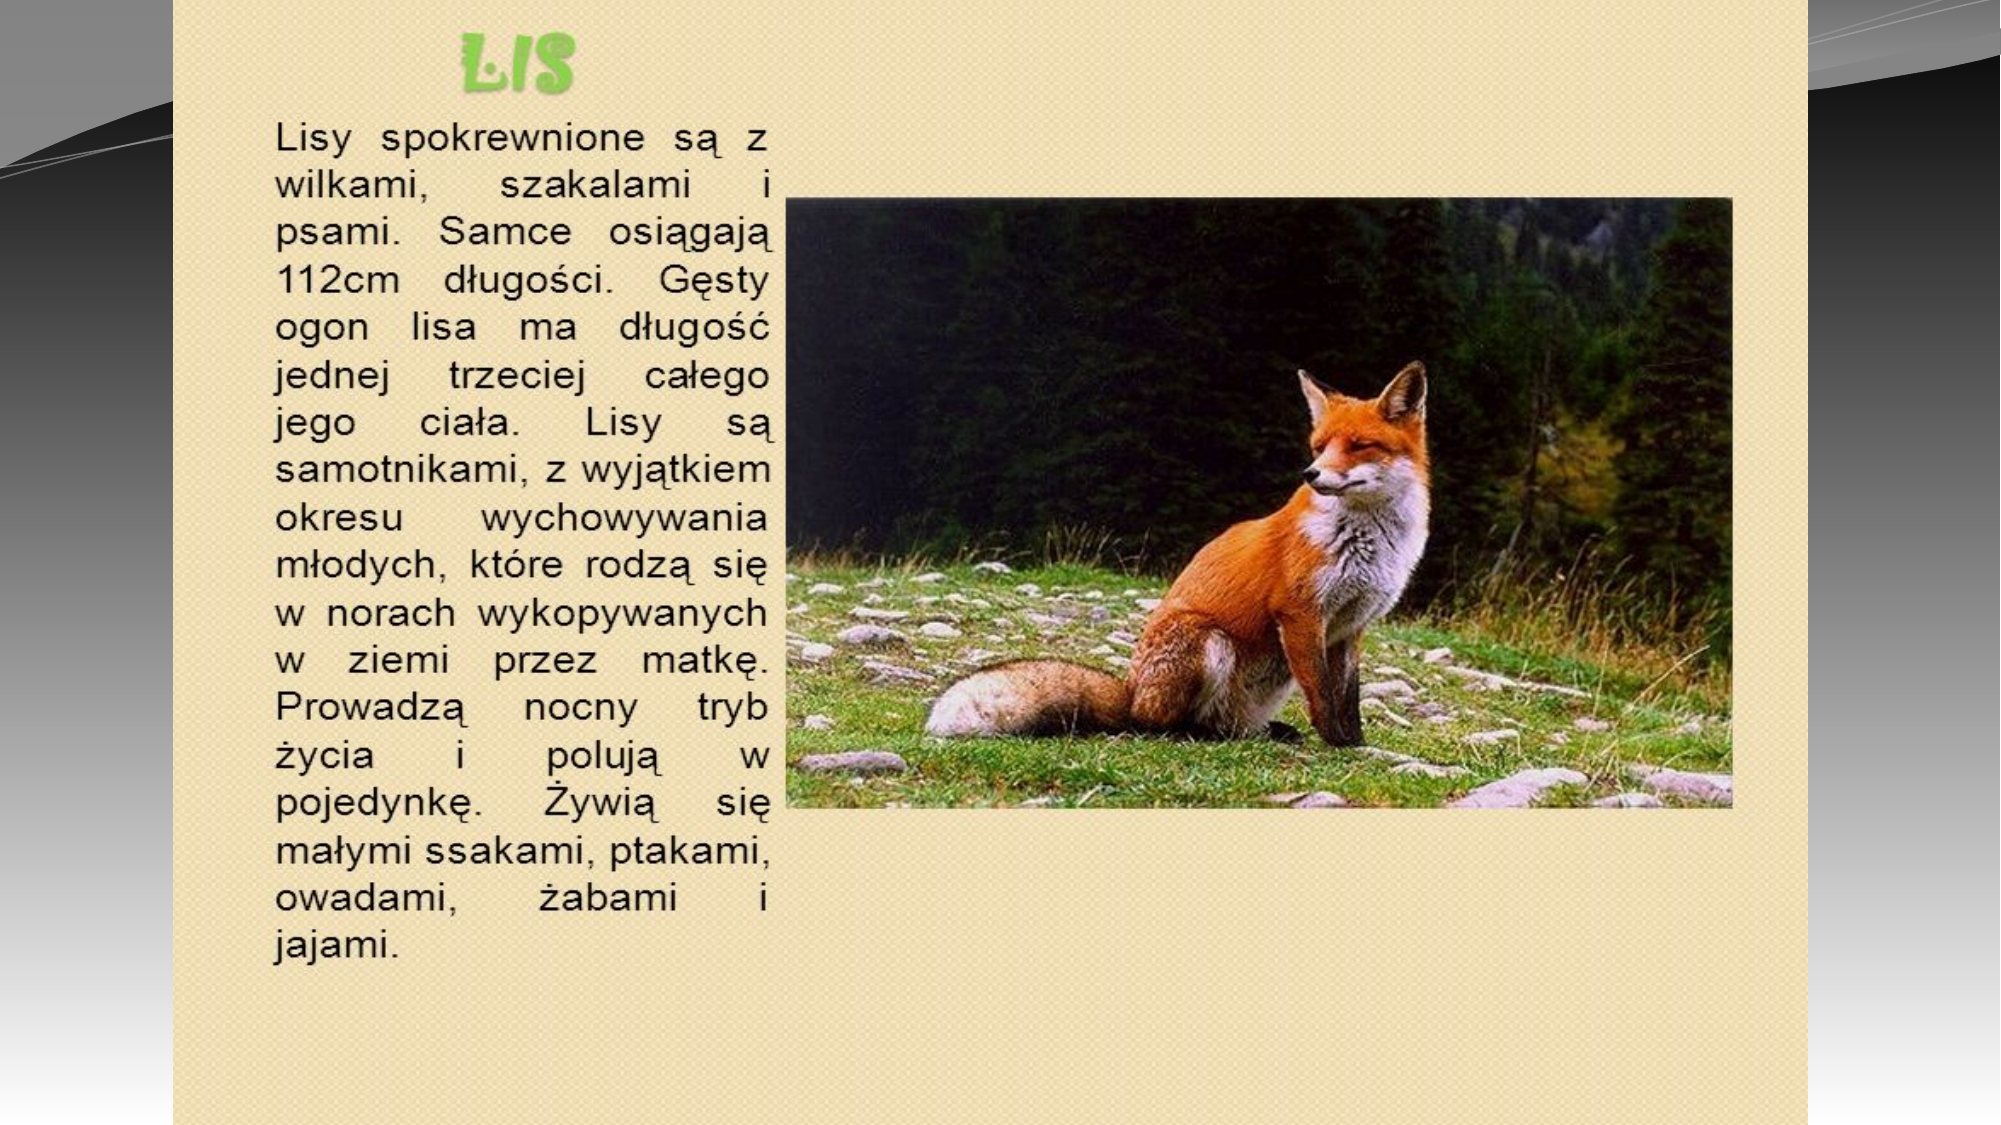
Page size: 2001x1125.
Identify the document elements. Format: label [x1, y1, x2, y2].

picture [173, 0, 1808, 1125]
